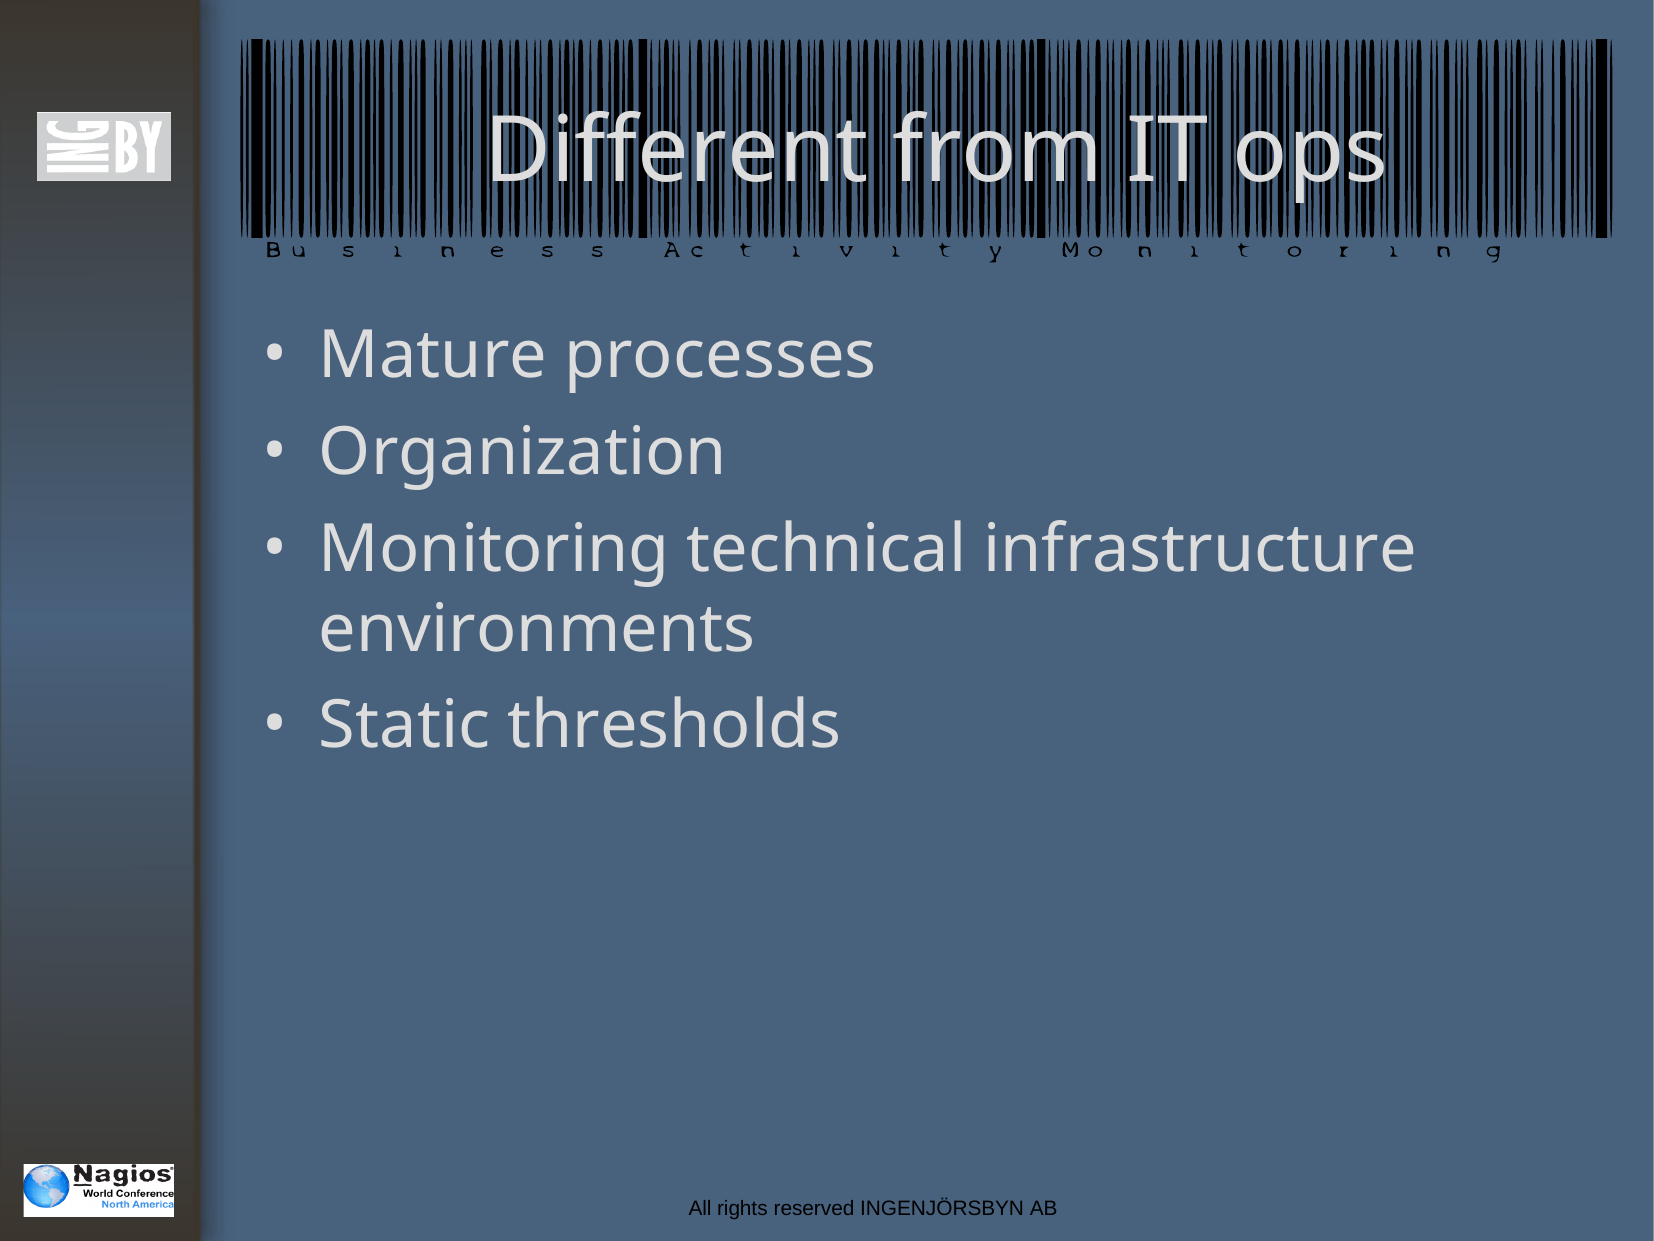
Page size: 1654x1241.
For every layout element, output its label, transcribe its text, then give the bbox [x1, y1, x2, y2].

picture [0, 0, 1654, 1241]
title Different from IT ops [261, 7, 1613, 283]
list Mature processes Organization Monitoring technical infrastructure environments Static thresholds [247, 303, 1613, 1103]
